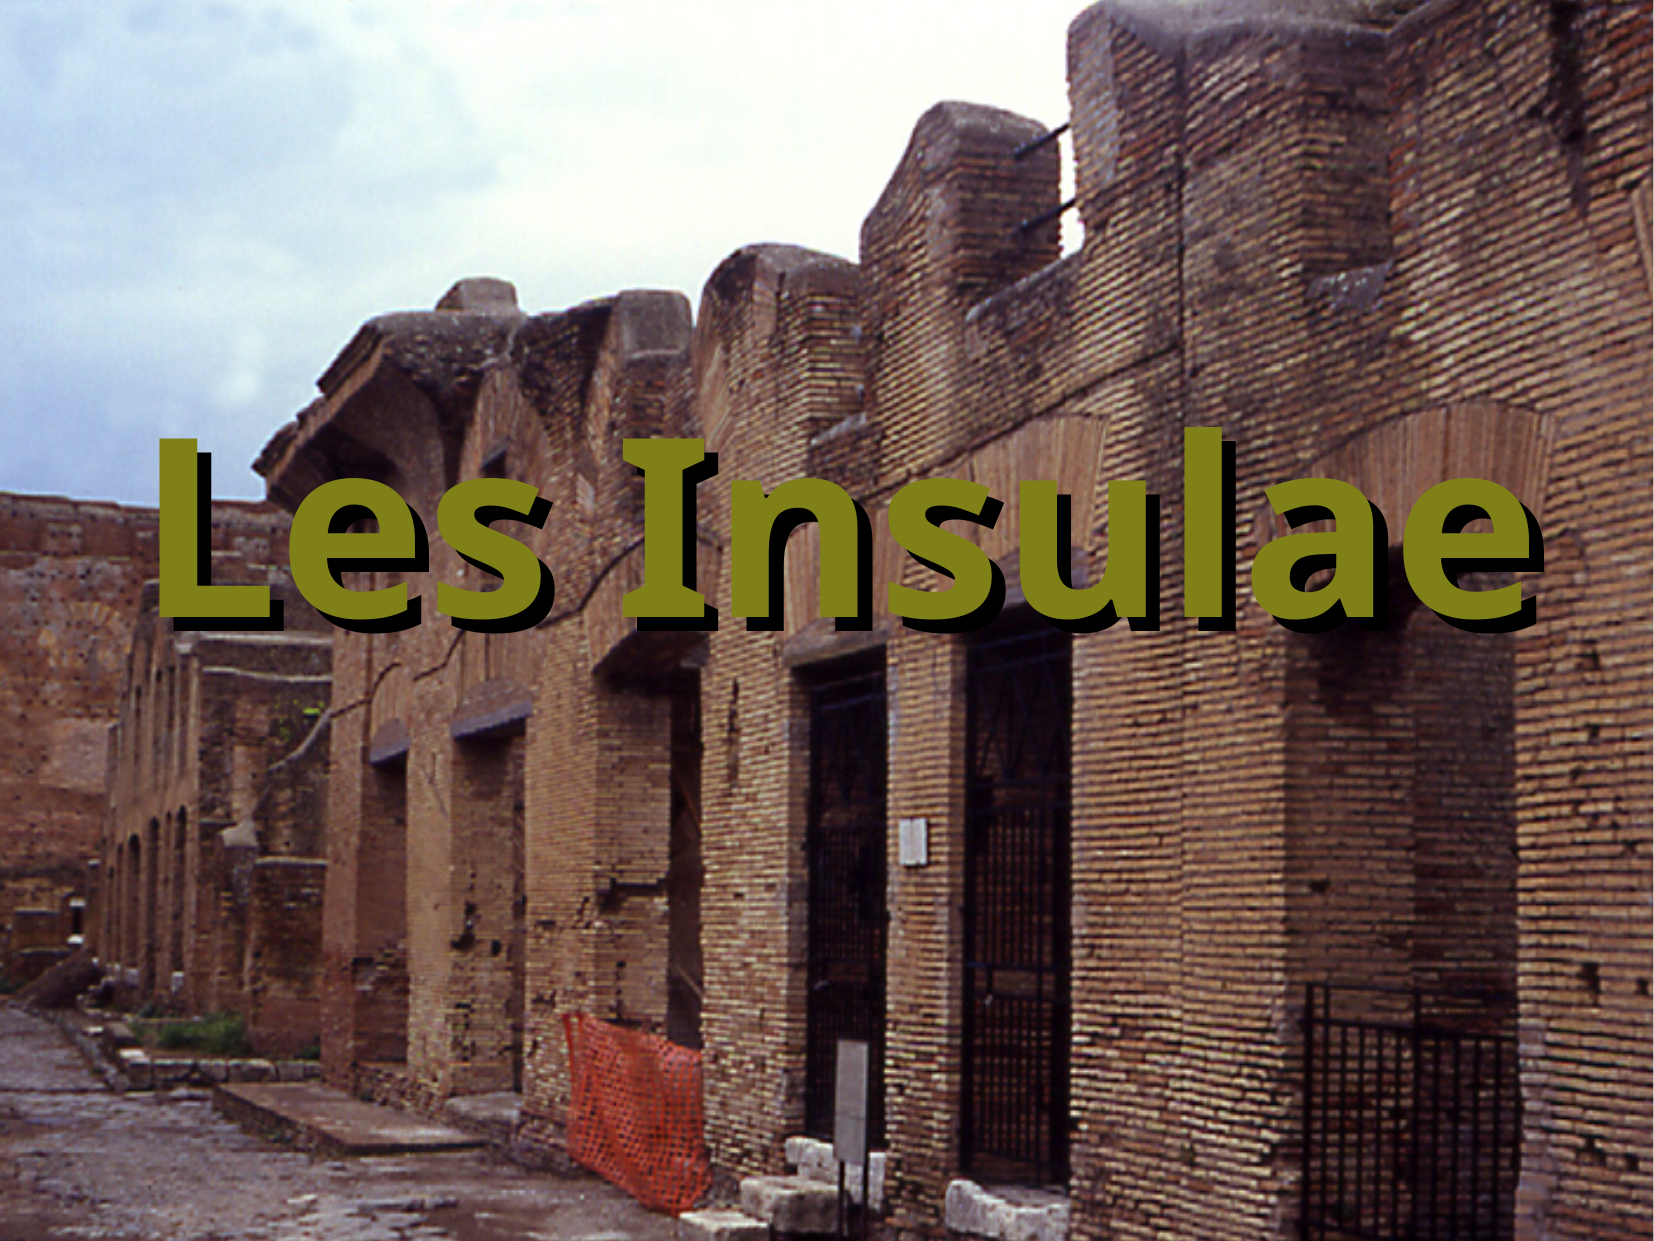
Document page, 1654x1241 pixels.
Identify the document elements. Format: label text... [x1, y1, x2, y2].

picture [0, 0, 1654, 1241]
text_box Les Insulae [122, 342, 1654, 1241]
